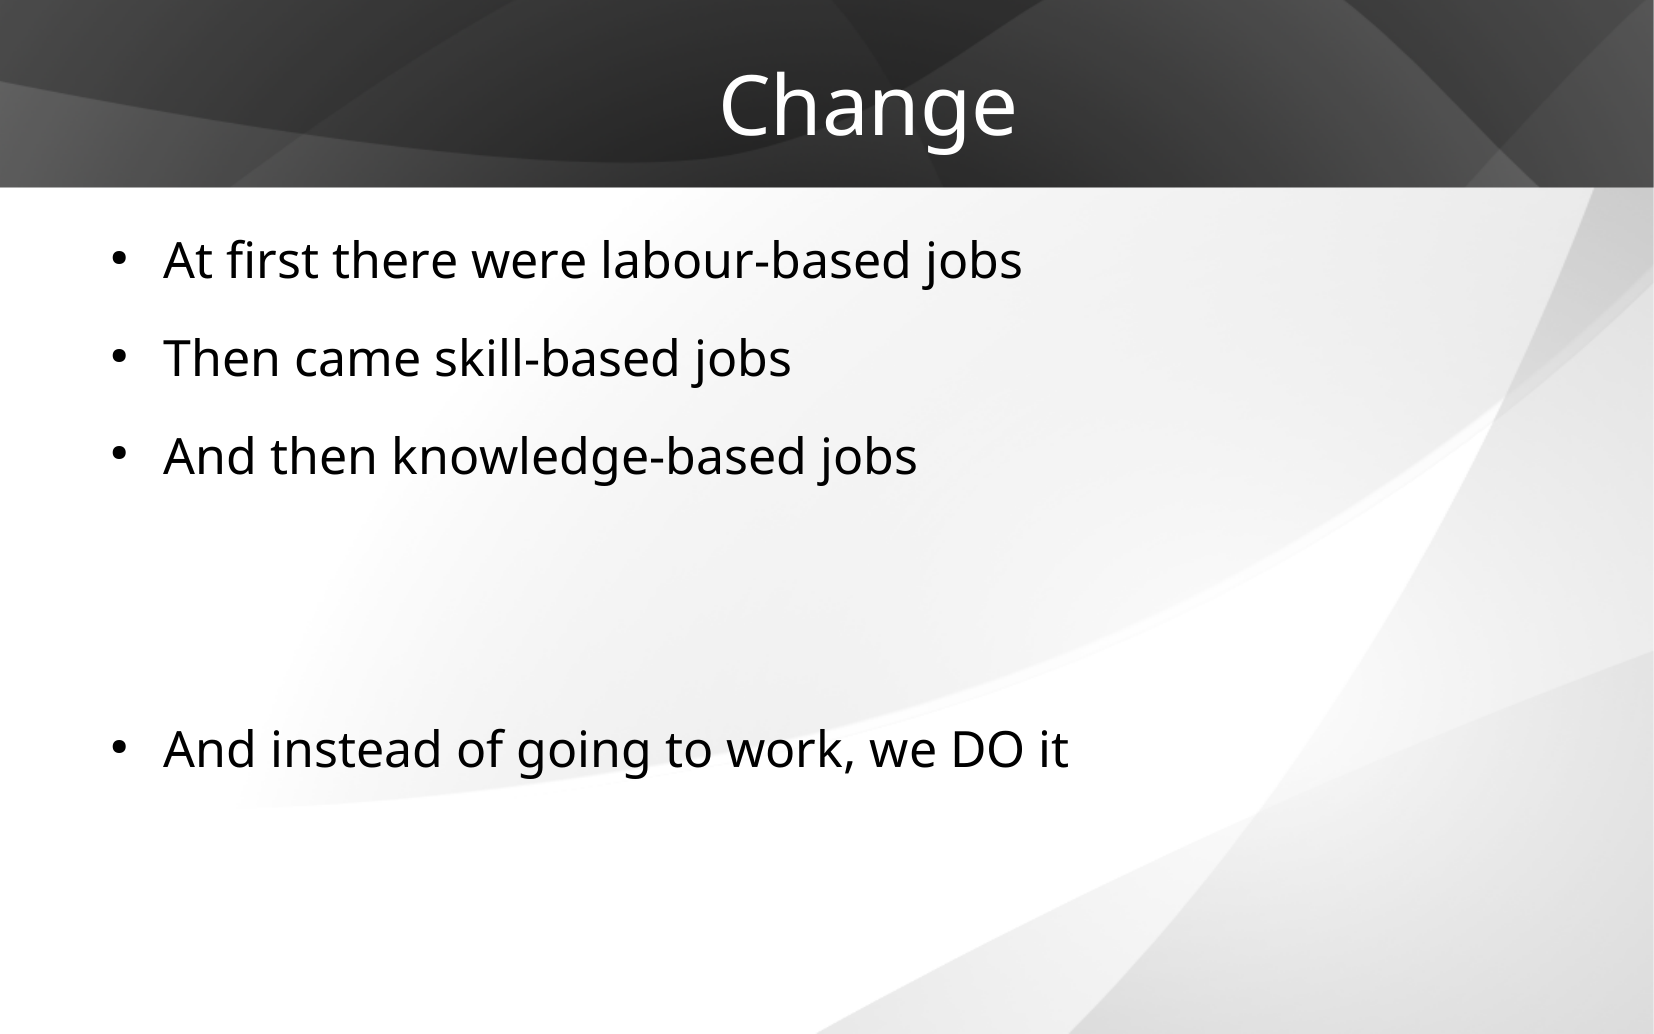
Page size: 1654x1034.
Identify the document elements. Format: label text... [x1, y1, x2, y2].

title Change [124, 0, 1613, 208]
picture [0, 0, 1654, 1034]
list At first there were labour-based jobs Then came skill-based jobs And then knowledge-based jobs And instead of going to work, we DO it [75, 225, 1613, 1013]
